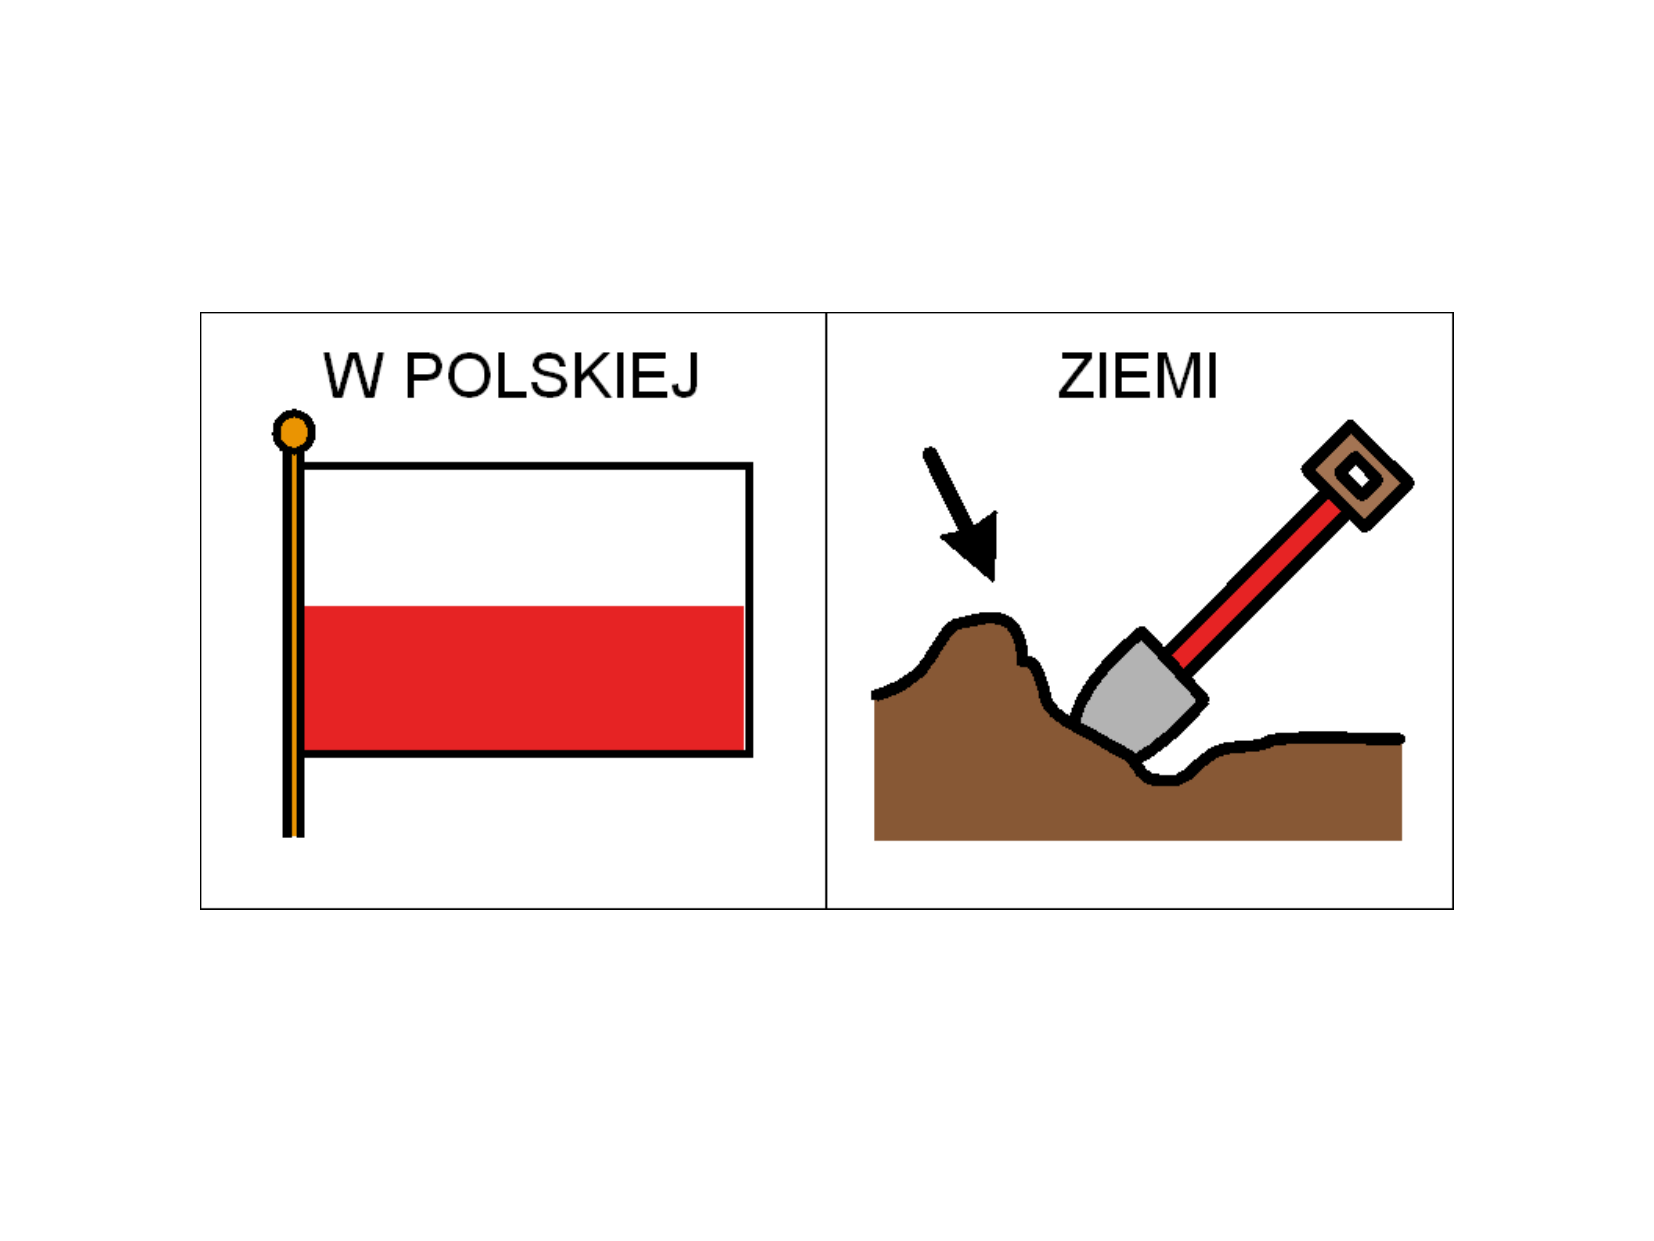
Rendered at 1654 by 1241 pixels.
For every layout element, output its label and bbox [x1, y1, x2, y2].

picture [200, 312, 1454, 910]
